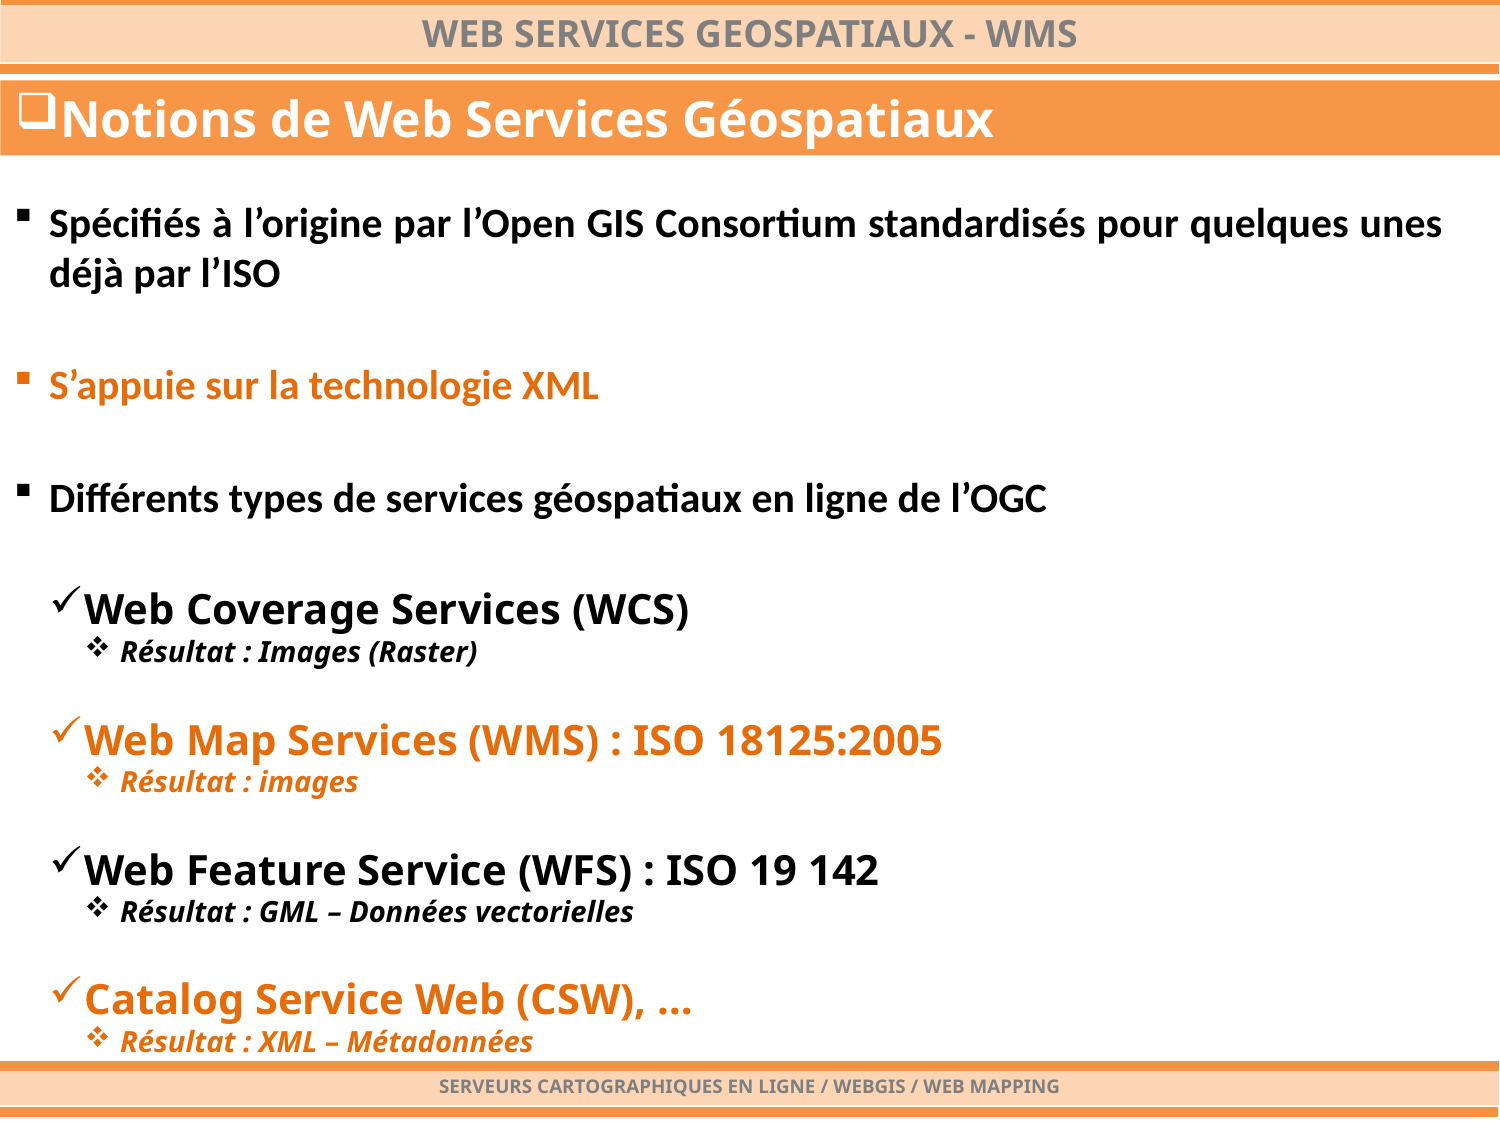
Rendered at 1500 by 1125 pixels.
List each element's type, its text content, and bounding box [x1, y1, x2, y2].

text_box Spécifiés à l’origine par l’Open GIS Consortium standardisés pour quelques unes déjà par l’ISO S’appuie sur la technologie XML Différents types de services géospatiaux en ligne de l’OGC Web Coverage Services (WCS) Résultat : Images (Raster) Web Map Services (WMS) : ISO 18125:2005 Résultat : images Web Feature Service (WFS) : ISO 19 142 Résultat : GML – Données vectorielles Catalog Service Web (CSW), … Résultat : XML – Métadonnées [0, 1117, 1459, 1125]
text_box SERVEURS CARTOGRAPHIQUES EN LIGNE / WEBGIS / WEB MAPPING [0, 1071, 1499, 1106]
text_box WEB SERVICES GEOSPATIAUX - WMS [0, 2, 1500, 63]
text_box Notions de Web Services Géospatiaux [0, 80, 1500, 156]
text_box Spécifiés à l’origine par l’Open GIS Consortium standardisés pour quelques unes déjà par l’ISO S’appuie sur la technologie XML Différents types de services géospatiaux en ligne de l’OGC Web Coverage Services (WCS) Résultat : Images (Raster) Web Map Services (WMS) : ISO 18125:2005 Résultat : images Web Feature Service (WFS) : ISO 19 142 Résultat : GML – Données vectorielles Catalog Service Web (CSW), … Résultat : XML – Métadonnées [0, 188, 1459, 1061]
